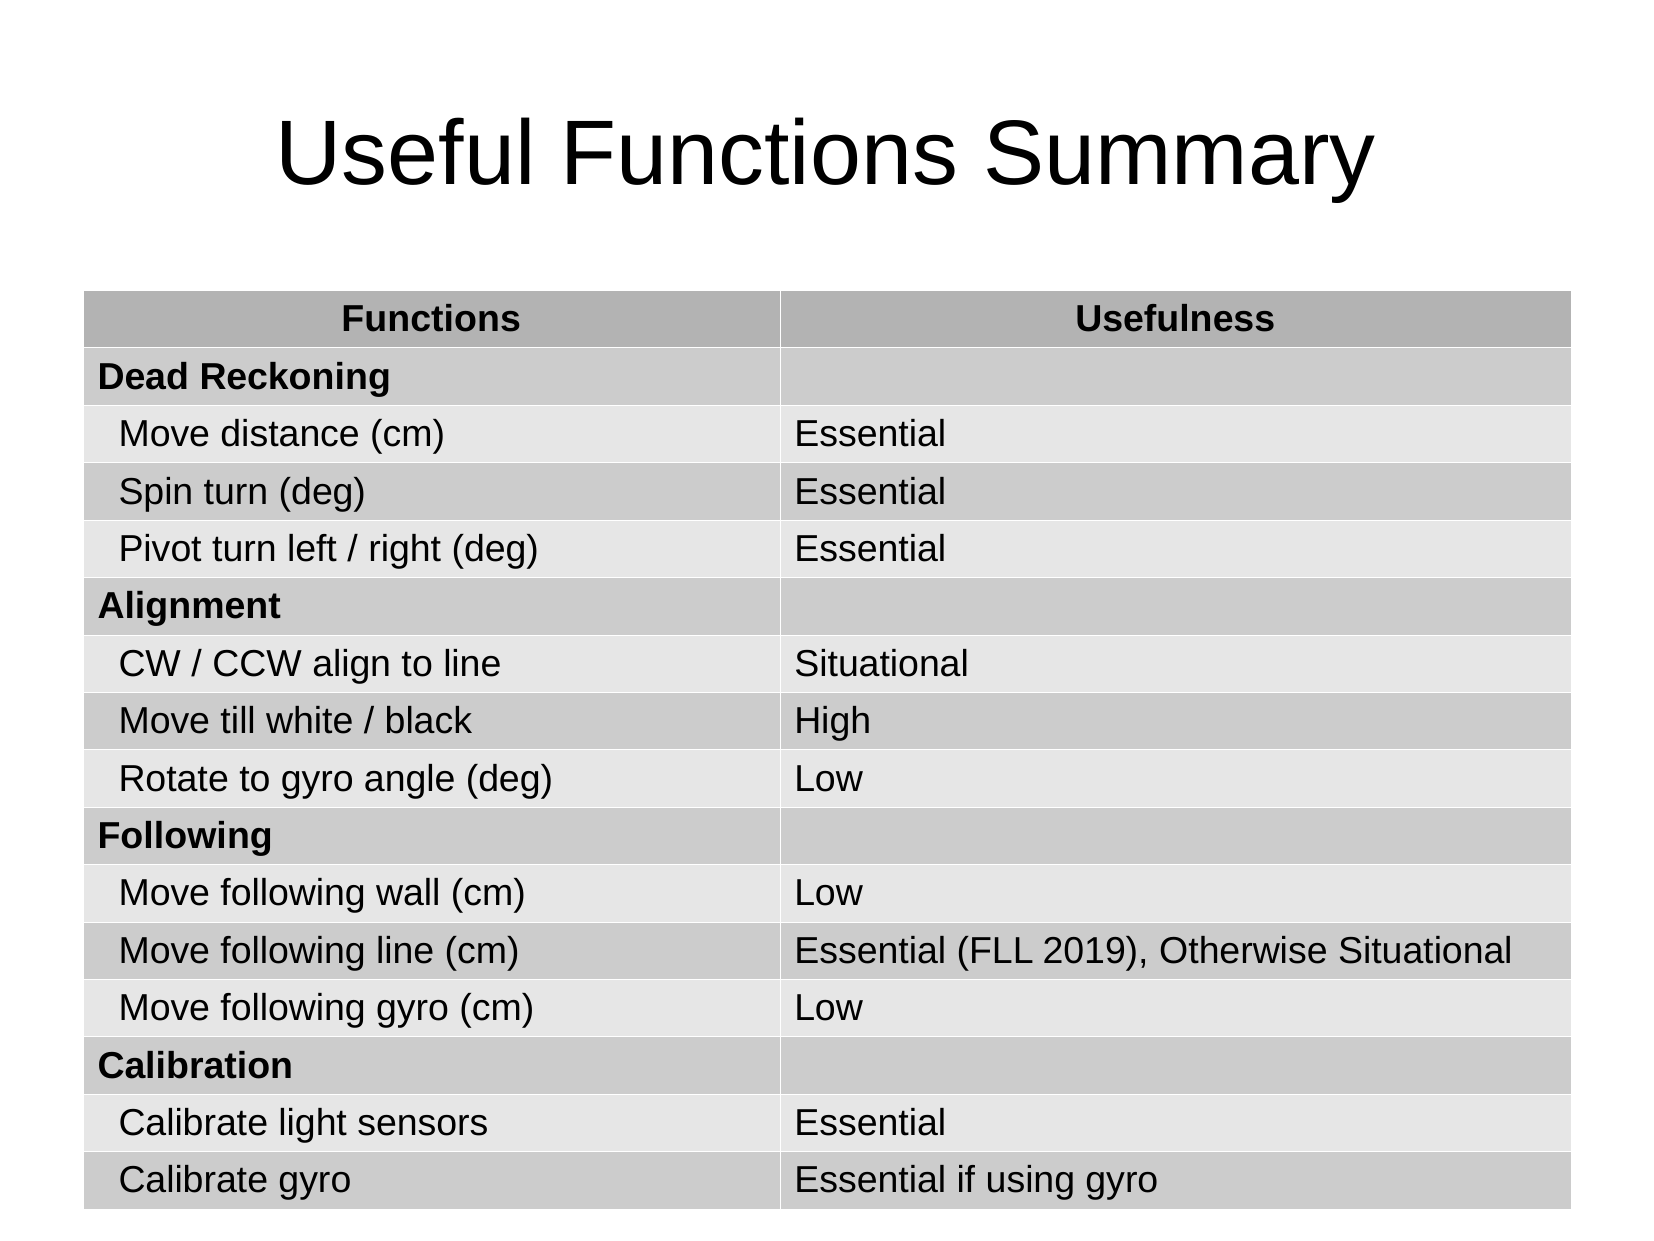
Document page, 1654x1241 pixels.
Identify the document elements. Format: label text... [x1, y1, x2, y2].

table_header Functions [84, 291, 780, 347]
table_cell CW / CCW align to line [84, 636, 780, 692]
table_cell Pivot turn left / right (deg) [84, 521, 780, 577]
table_cell Essential [781, 521, 1571, 577]
table_cell Dead Reckoning [84, 348, 780, 405]
table_cell Alignment [84, 578, 780, 635]
table_cell Low [781, 750, 1571, 807]
table_cell Essential if using gyro [781, 1152, 1571, 1209]
table_cell Situational [781, 636, 1571, 692]
table_cell Move distance (cm) [84, 406, 780, 462]
table_cell [781, 348, 1571, 405]
table_cell Essential (FLL 2019), Otherwise Situational [781, 923, 1571, 979]
table_cell Move following wall (cm) [84, 865, 780, 922]
table_cell High [781, 693, 1571, 749]
title Useful Functions Summary [82, 49, 1571, 257]
table_header Usefulness [781, 291, 1571, 347]
table_cell Low [781, 980, 1571, 1036]
table_cell [781, 1037, 1571, 1094]
table_cell Calibrate gyro [84, 1152, 780, 1209]
table_cell Low [781, 865, 1571, 922]
table_cell Following [84, 808, 780, 864]
table_cell Spin turn (deg) [84, 463, 780, 520]
table_cell [781, 808, 1571, 864]
table_cell Rotate to gyro angle (deg) [84, 750, 780, 807]
table_cell Calibrate light sensors [84, 1095, 780, 1151]
table_cell Essential [781, 1095, 1571, 1151]
table_cell Essential [781, 406, 1571, 462]
table_cell Move till white / black [84, 693, 780, 749]
table_cell Calibration [84, 1037, 780, 1094]
table_cell Essential [781, 463, 1571, 520]
table_cell Move following gyro (cm) [84, 980, 780, 1036]
table_cell [781, 578, 1571, 635]
table_cell Move following line (cm) [84, 923, 780, 979]
